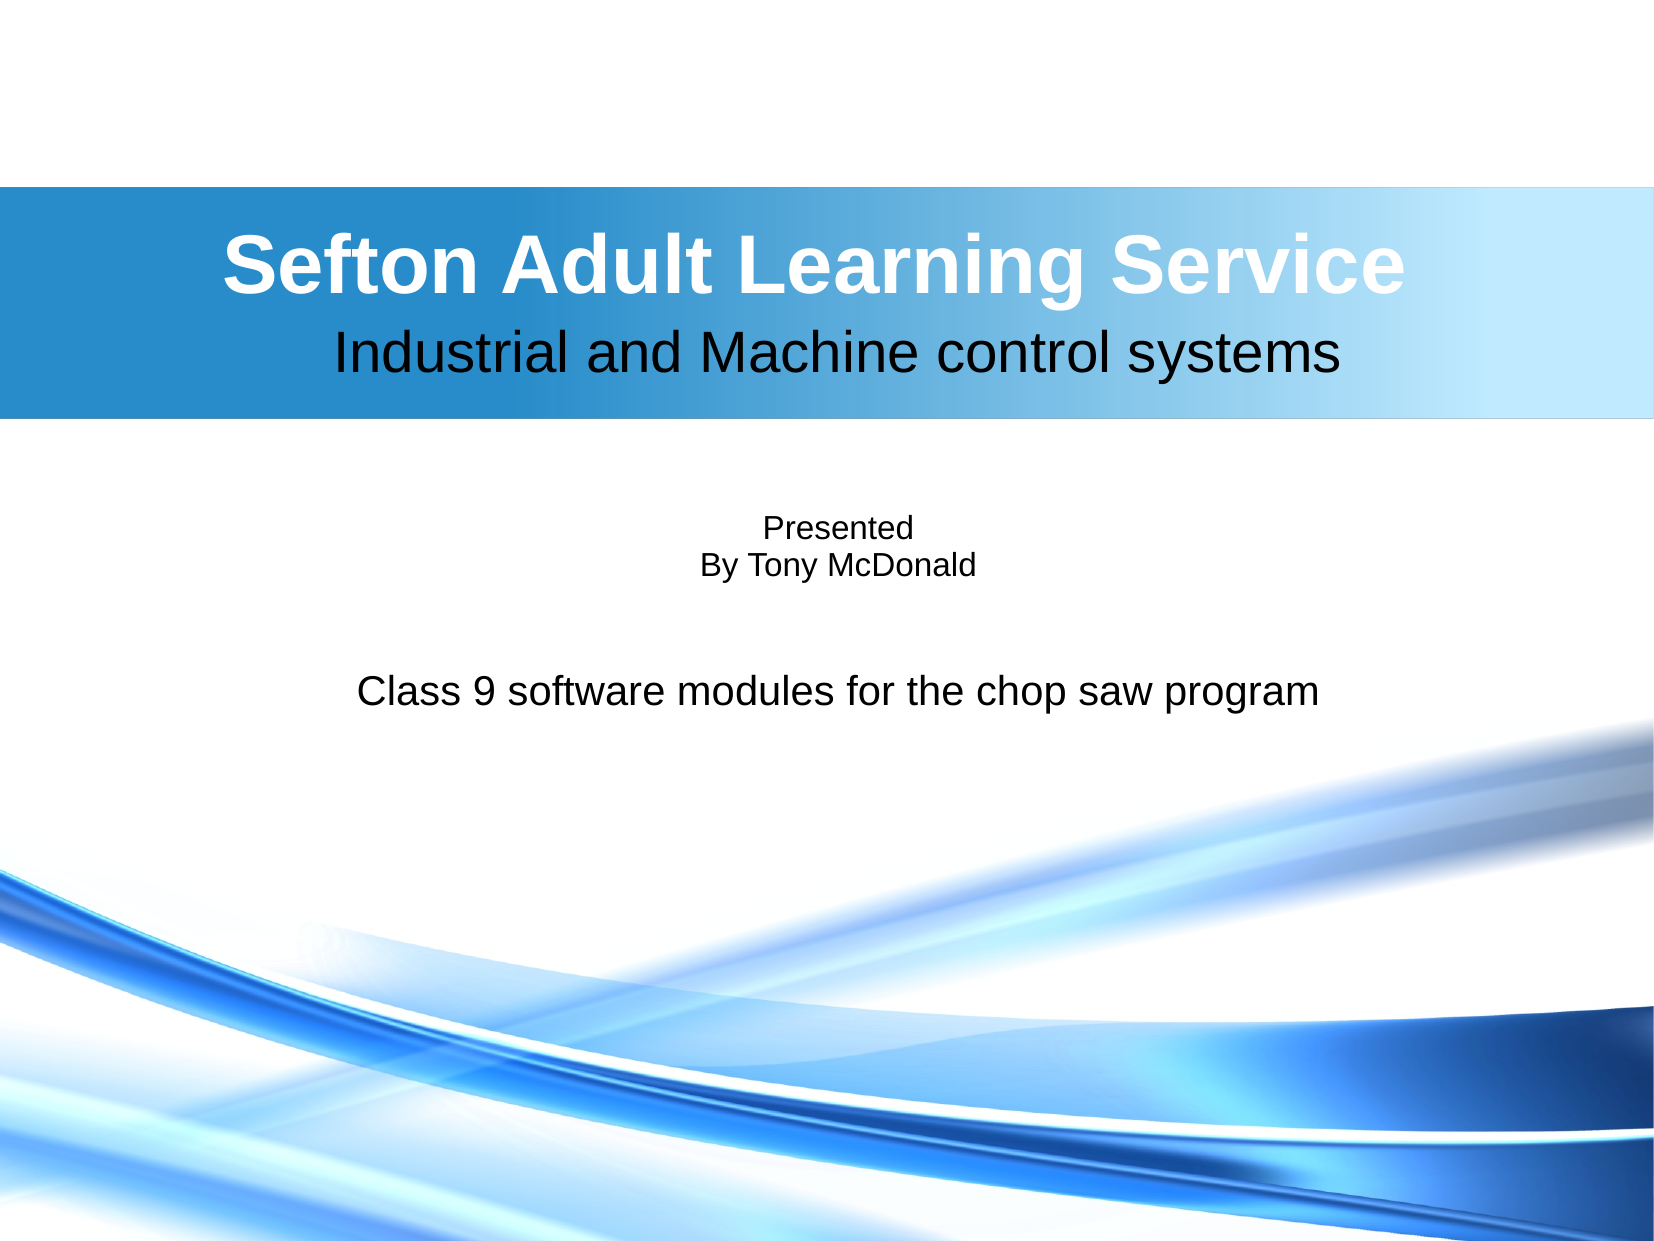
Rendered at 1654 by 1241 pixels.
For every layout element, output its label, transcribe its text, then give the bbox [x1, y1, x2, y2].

picture [0, 0, 1654, 1241]
text_box Industrial and Machine control systems [93, 313, 1583, 390]
text_box Sefton Adult Learning Service [93, 187, 1536, 343]
text_box Presented By Tony McDonald Class 9 software modules for the chop saw program [248, 502, 1430, 910]
